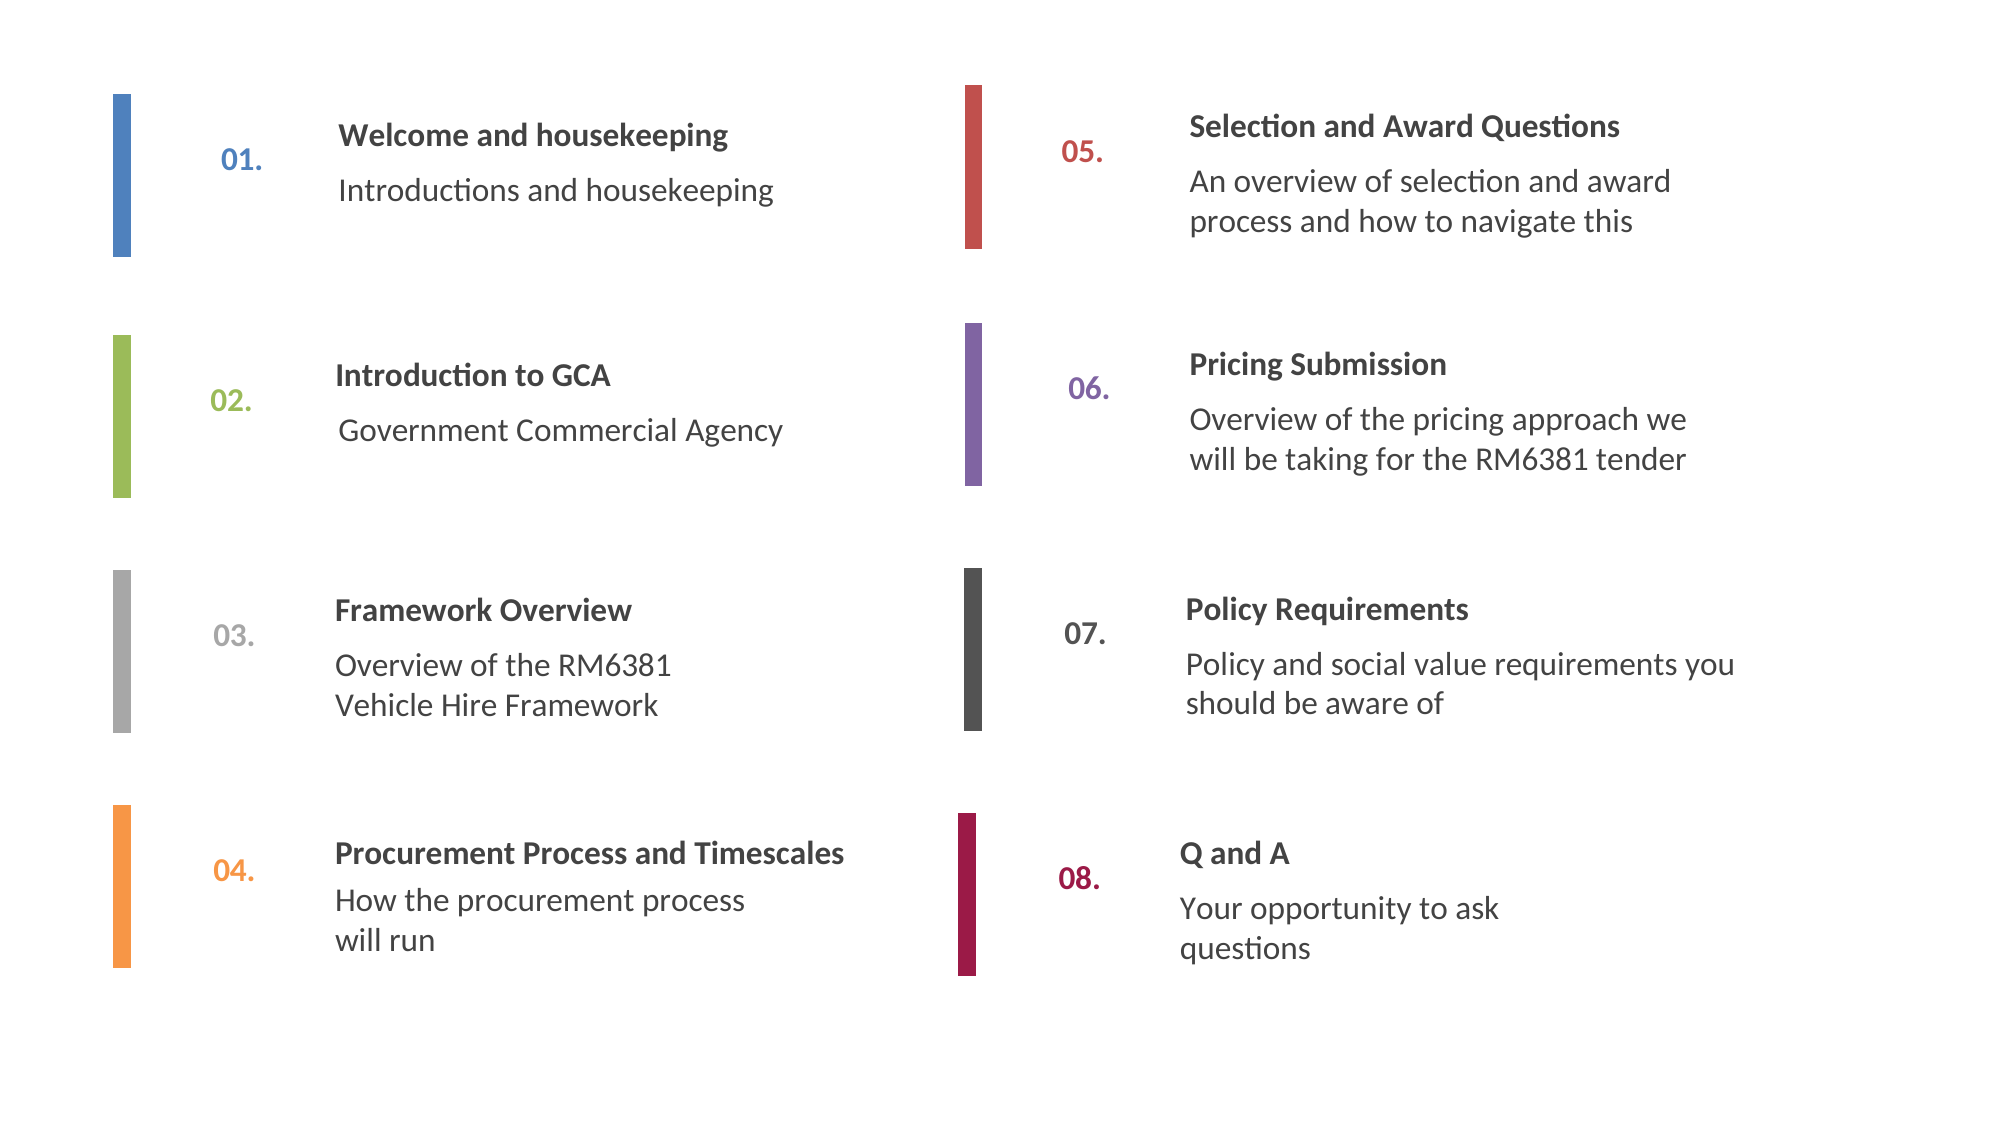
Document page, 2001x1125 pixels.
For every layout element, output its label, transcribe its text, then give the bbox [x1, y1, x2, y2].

text_box An overview of selection and award process and how to navigate this [1183, 156, 1743, 243]
text_box [965, 85, 982, 249]
text_box 08. [1020, 852, 1139, 899]
text_box [113, 335, 131, 498]
text_box [958, 813, 976, 976]
text_box Pricing Submission [1183, 338, 1888, 385]
text_box Overview of the RM6381 Vehicle Hire Framework [329, 640, 776, 728]
text_box Introduction to GCA [329, 350, 924, 397]
text_box 01. [183, 134, 302, 181]
text_box [113, 570, 131, 733]
text_box 02. [174, 374, 289, 421]
text_box Welcome and housekeeping [332, 109, 941, 156]
text_box Q and A [1174, 828, 1768, 875]
text_box Framework Overview [329, 585, 959, 632]
text_box [113, 805, 131, 968]
text_box 06. [1030, 363, 1149, 410]
text_box Government Commercial Agency [332, 405, 892, 452]
text_box Overview of the pricing approach we will be taking for the RM6381 tender [1183, 394, 1743, 481]
text_box Procurement Process and Timescales [329, 828, 923, 875]
text_box How the procurement process will run [329, 875, 776, 963]
text_box Selection and Award Questions [1183, 100, 1787, 147]
text_box 04. [175, 844, 294, 891]
text_box [113, 94, 131, 257]
text_box Introductions and housekeeping [332, 165, 926, 212]
text_box Your opportunity to ask questions [1174, 883, 1621, 971]
text_box Policy and social value requirements you should be aware of [1180, 638, 1788, 726]
text_box [964, 568, 982, 731]
text_box [965, 323, 982, 486]
text_box Policy Requirements [1180, 583, 1774, 630]
text_box 05. [1027, 125, 1139, 172]
text_box 07. [1026, 608, 1145, 655]
text_box 03. [175, 609, 294, 656]
